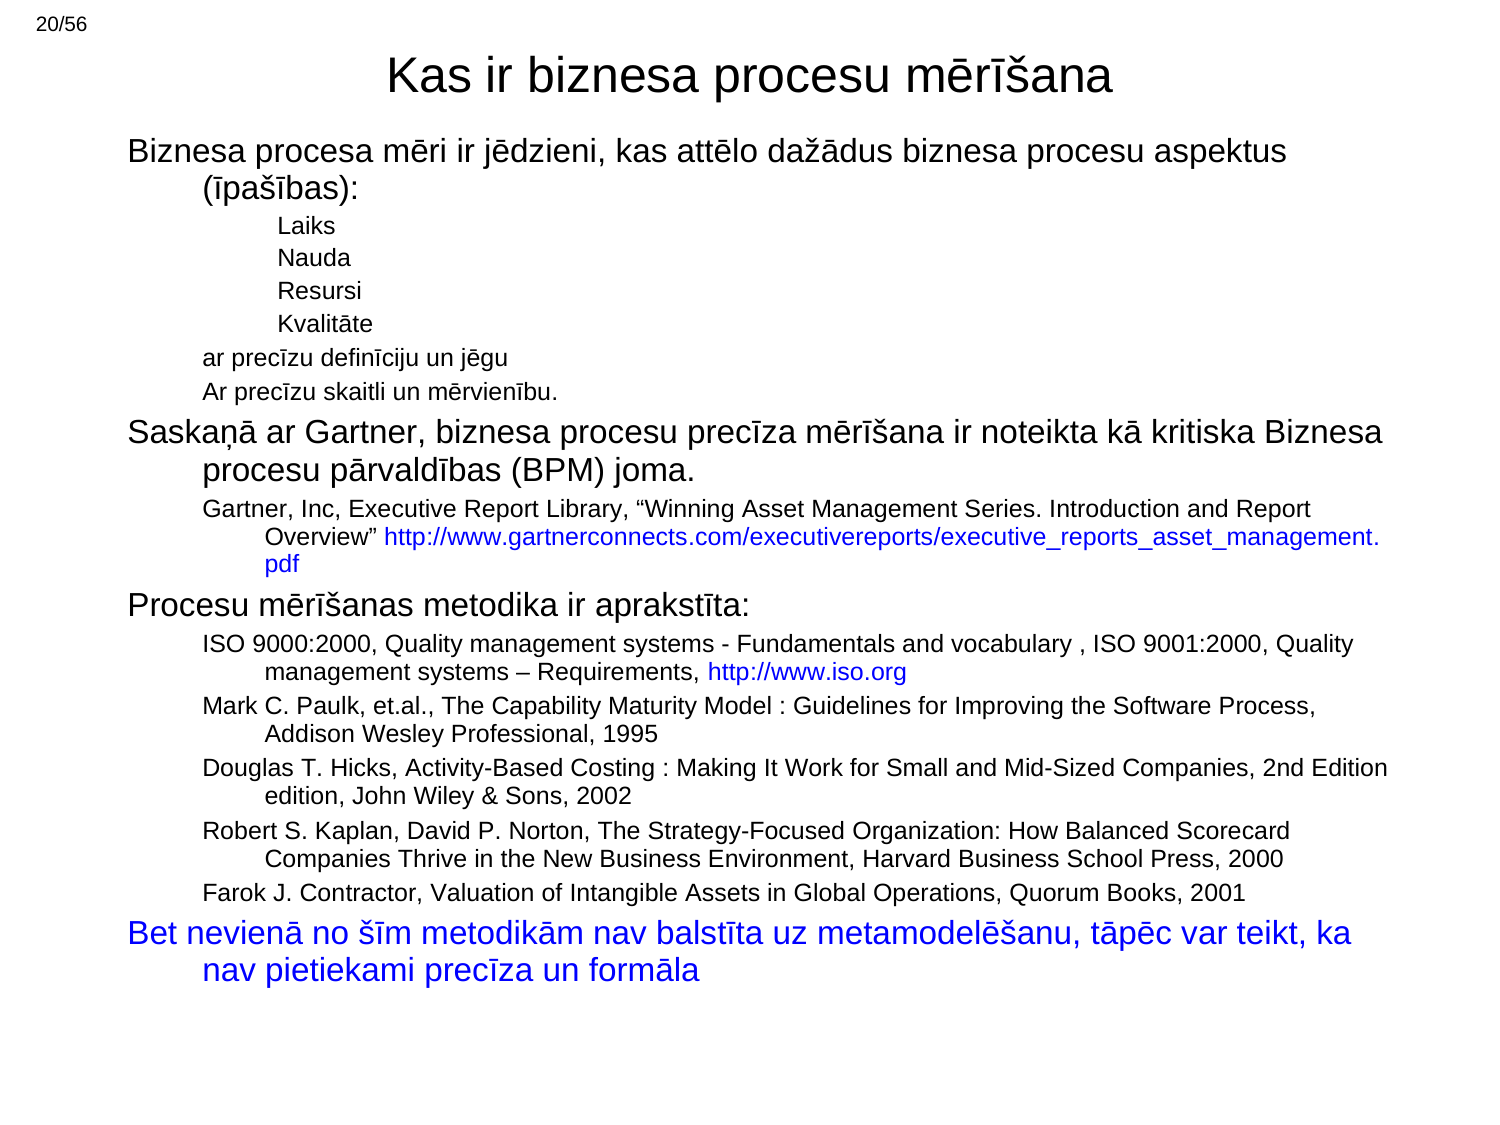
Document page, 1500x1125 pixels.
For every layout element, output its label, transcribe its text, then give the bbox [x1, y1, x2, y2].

list Biznesa procesa mēri ir jēdzieni, kas attēlo dažādus biznesa procesu aspektus (īpašības): Laiks Nauda Resursi Kvalitāte ar precīzu definīciju un jēgu Ar precīzu skaitli un mērvienību. Saskaņā ar Gartner, biznesa procesu precīza mērīšana ir noteikta kā kritiska Biznesa procesu pārvaldības (BPM) joma. Gartner, Inc, Executive Report Library, “Winning Asset Management Series. Introduction and Report Overview” http://www.gartnerconnects.com/executivereports/executive_reports_asset_management.pdf Procesu mērīšanas metodika ir aprakstīta: ISO 9000:2000, Quality management systems - Fundamentals and vocabulary , ISO 9001:2000, Quality management systems – Requirements, http://www.iso.org Mark C. Paulk, et.al., The Capability Maturity Model : Guidelines for Improving the Software Process, Addison Wesley Professional, 1995 Douglas T. Hicks, Activity-Based Costing : Making It Work for Small and Mid-Sized Companies, 2nd Edition edition, John Wiley & Sons, 2002 Robert S. Kaplan, David P. Norton, The Strategy-Focused Organization: How Balanced Scorecard Companies Thrive in the New Business Environment, Harvard Business School Press, 2000 Farok J. Contractor, Valuation of Intangible Assets in Global Operations, Quorum Books, 2001 Bet nevienā no šīm metodikām nav balstīta uz metamodelēšanu, tāpēc var teikt, ka nav pietiekami precīza un formāla [112, 124, 1425, 1063]
title Kas ir biznesa procesu mērīšana [112, 37, 1388, 113]
